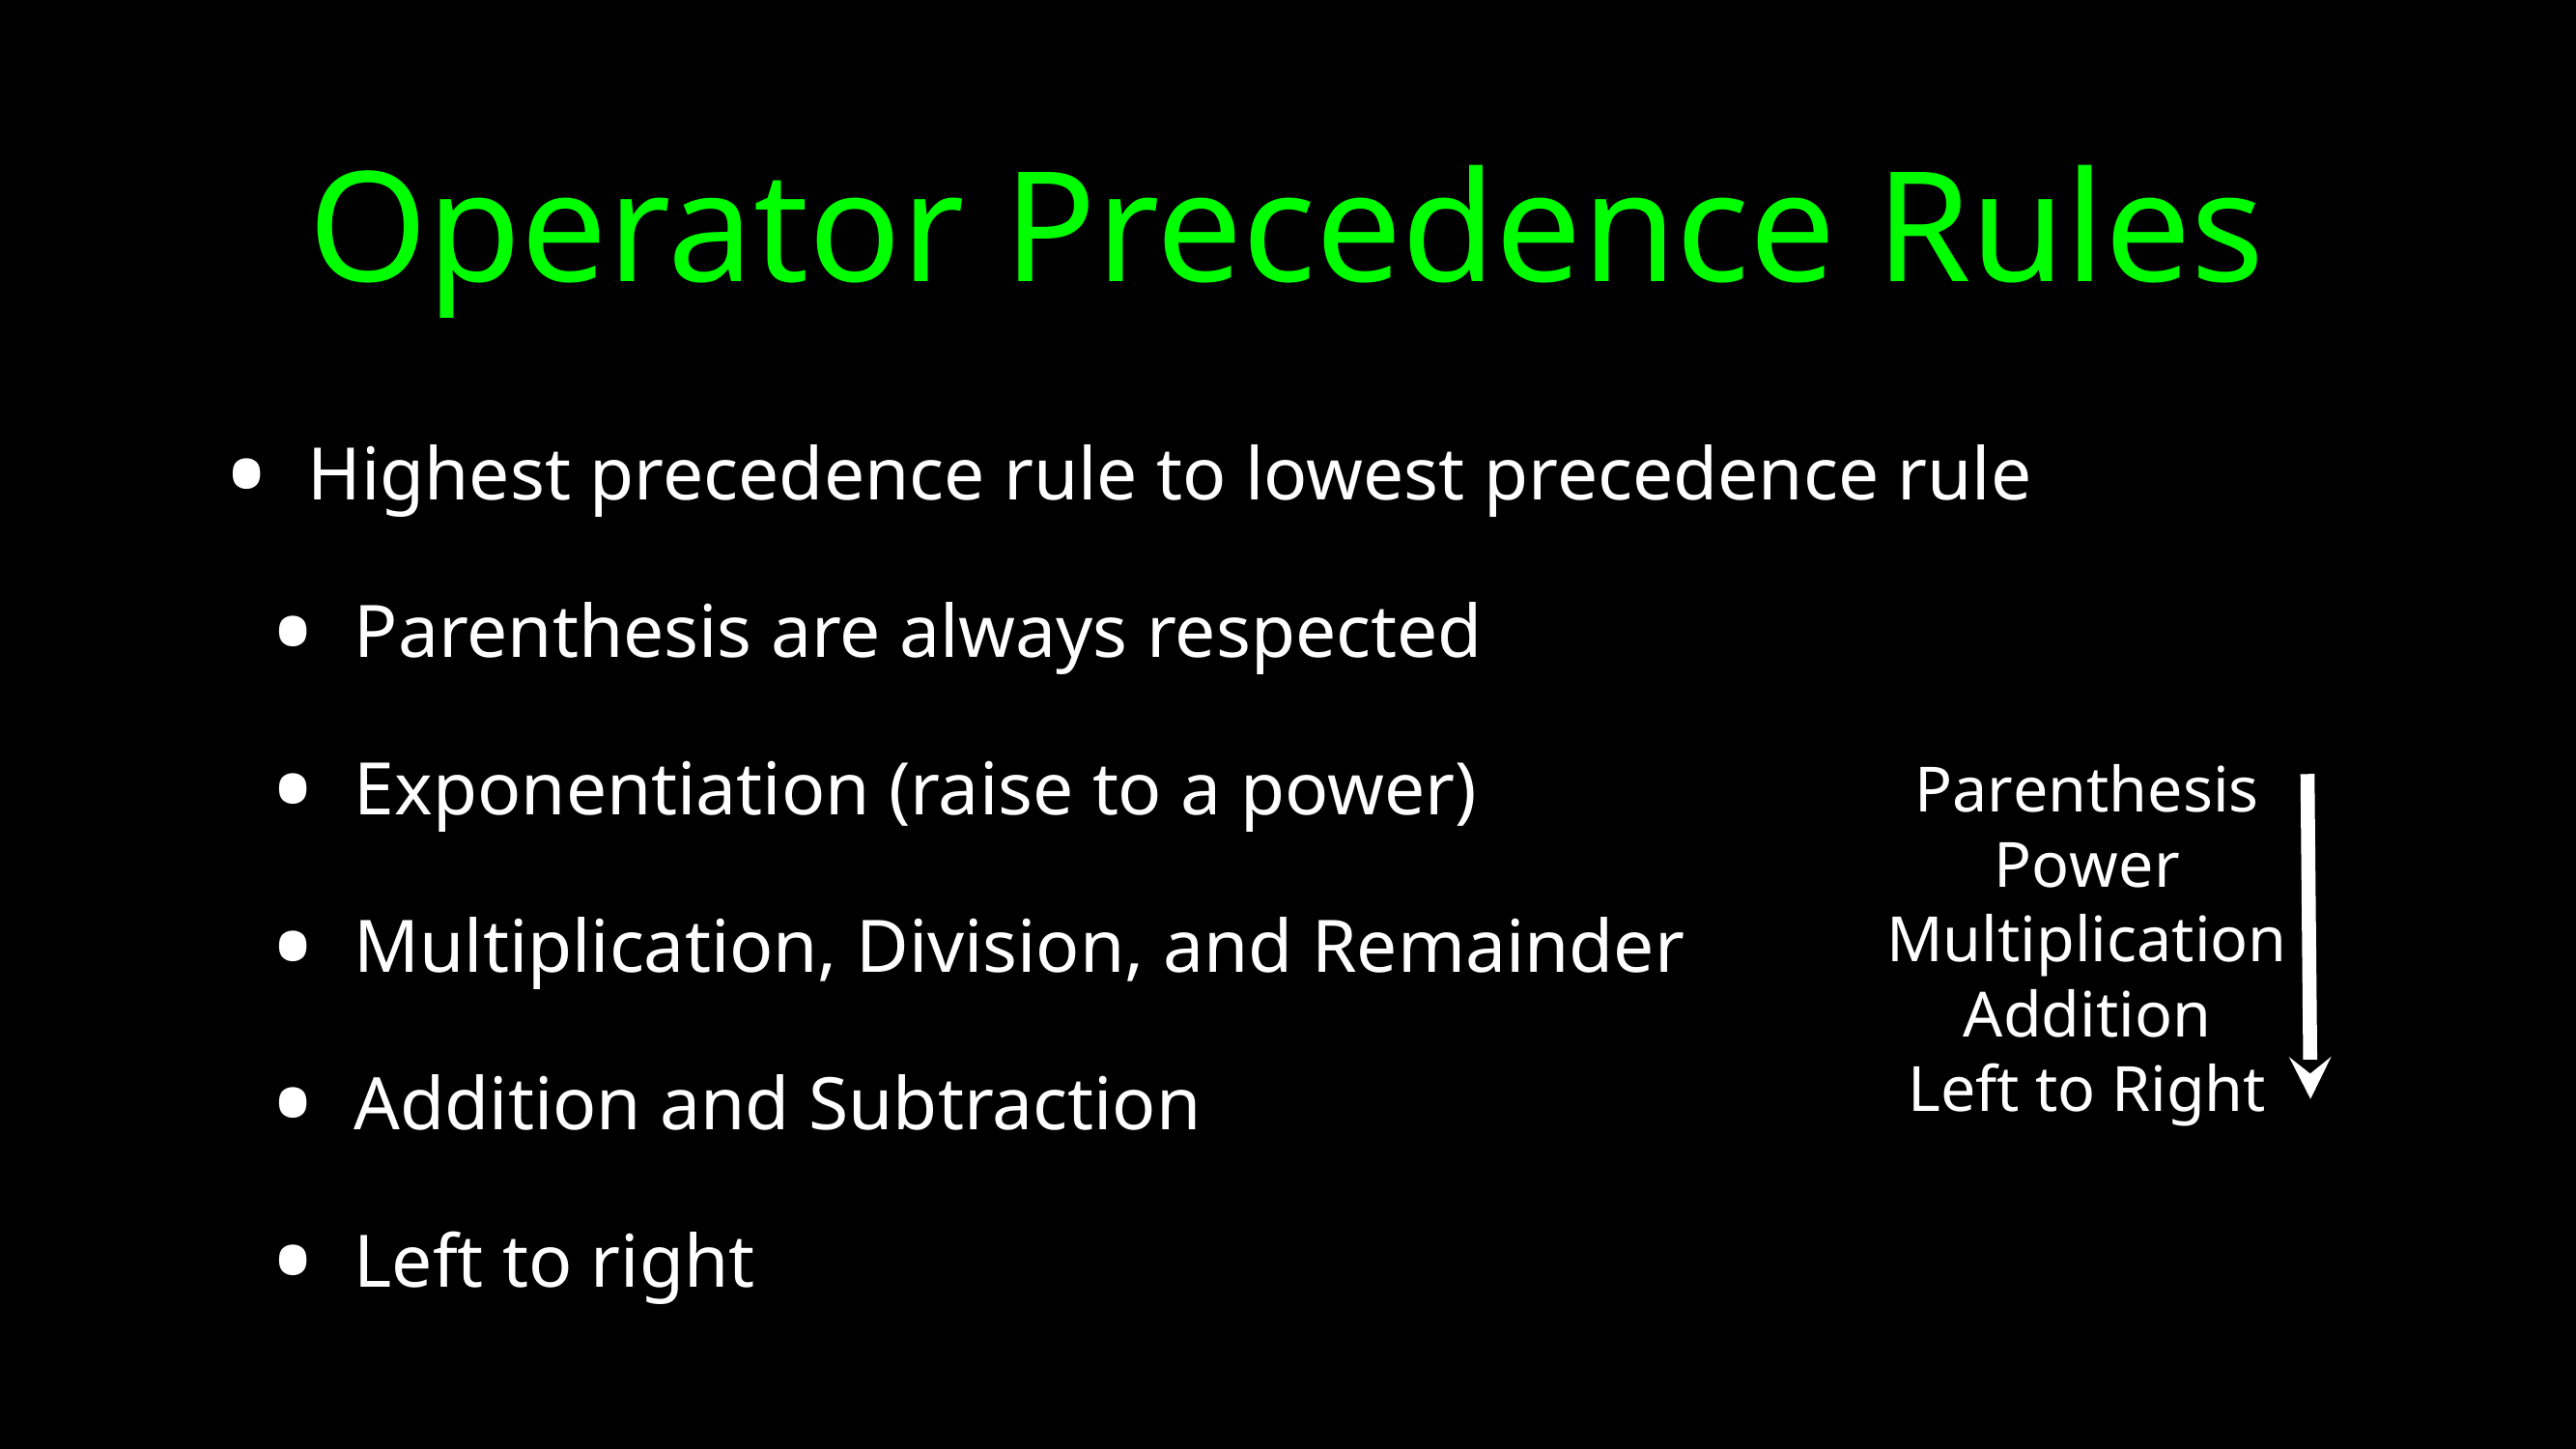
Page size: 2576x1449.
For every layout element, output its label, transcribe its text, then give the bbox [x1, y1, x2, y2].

text_box Parenthesis Power Multiplication Addition Left to Right [1886, 750, 2287, 1124]
list Highest precedence rule to lowest precedence rule Parenthesis are always respected Exponentiation (raise to a power) Multiplication, Division, and Remainder Addition and Subtraction Left to right [183, 412, 2392, 1317]
title Operator Precedence Rules [183, 38, 2392, 403]
